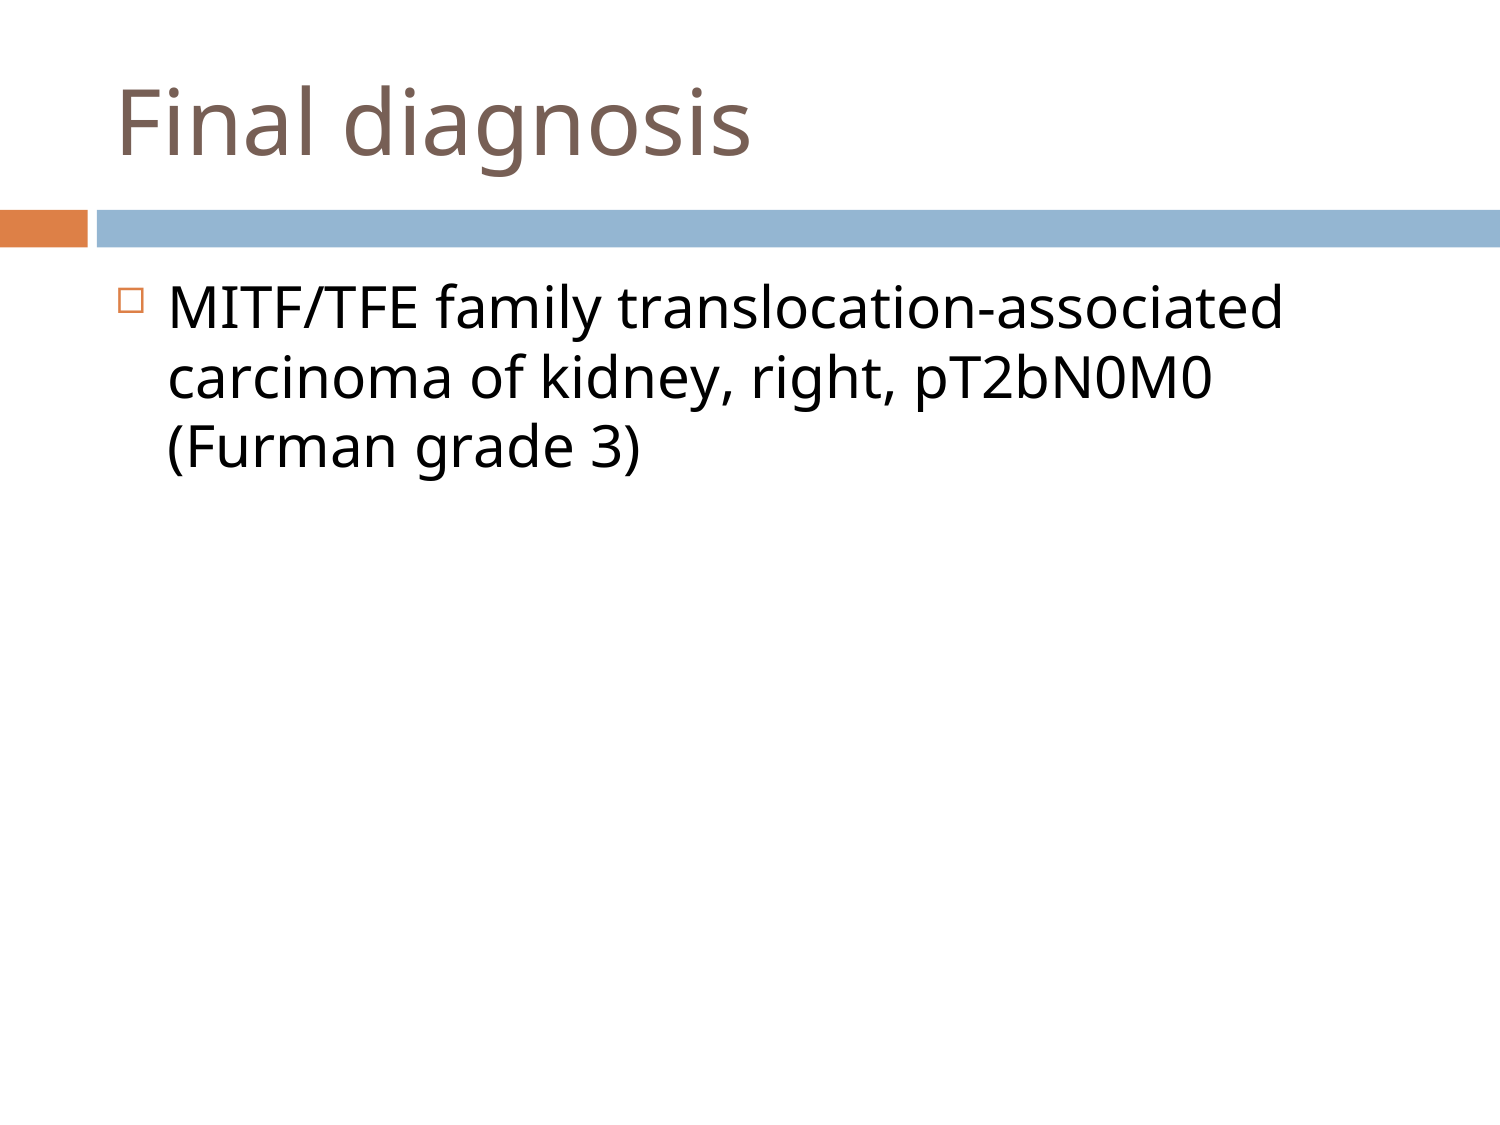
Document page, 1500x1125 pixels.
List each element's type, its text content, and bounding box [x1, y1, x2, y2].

list MITF/TFE family translocation-associated carcinoma of kidney, right, pT2bN0M0 (Furman grade 3) [100, 262, 1438, 1005]
title Final diagnosis [99, 37, 1438, 201]
